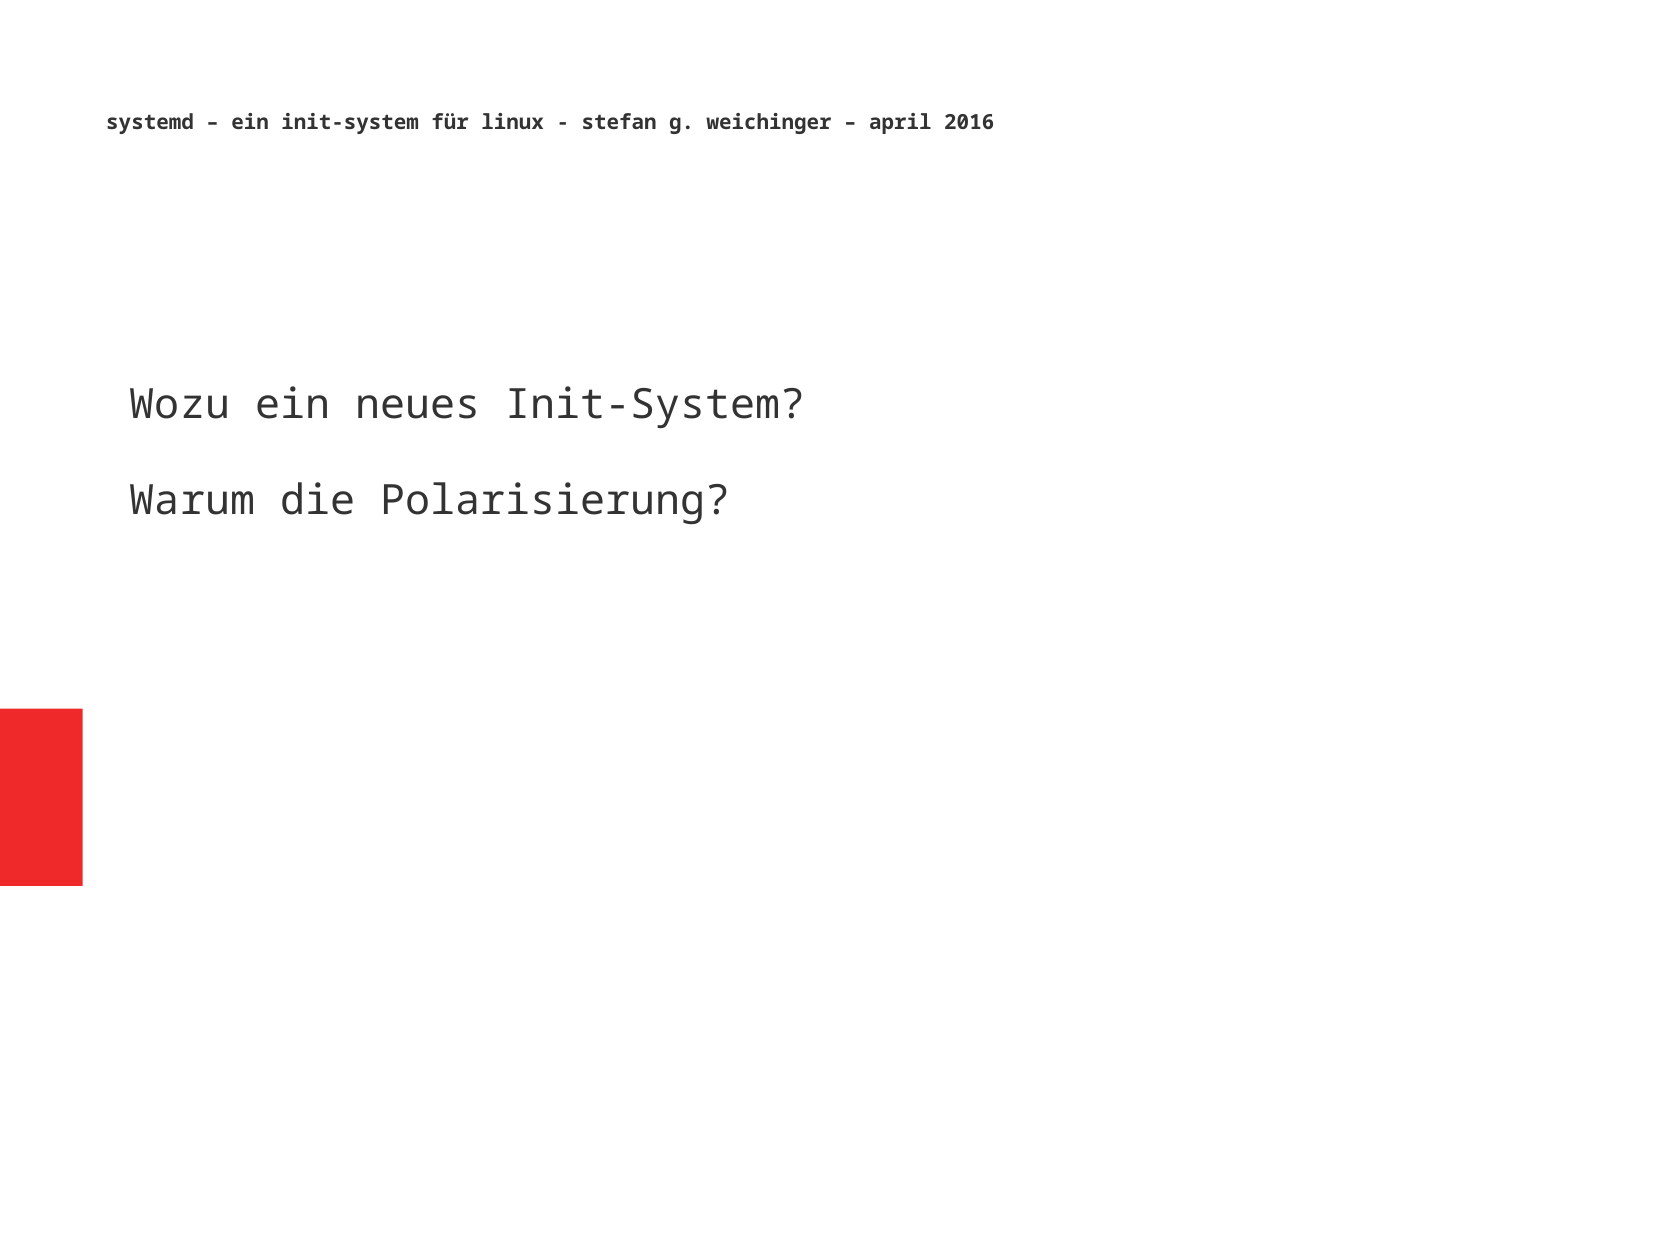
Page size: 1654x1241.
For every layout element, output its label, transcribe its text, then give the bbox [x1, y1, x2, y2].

list Wozu ein neues Init-System? Warum die Polarisierung? [129, 181, 1536, 1111]
title systemd – ein init-system für linux - stefan g. weichinger – april 2016 [106, 59, 1512, 184]
